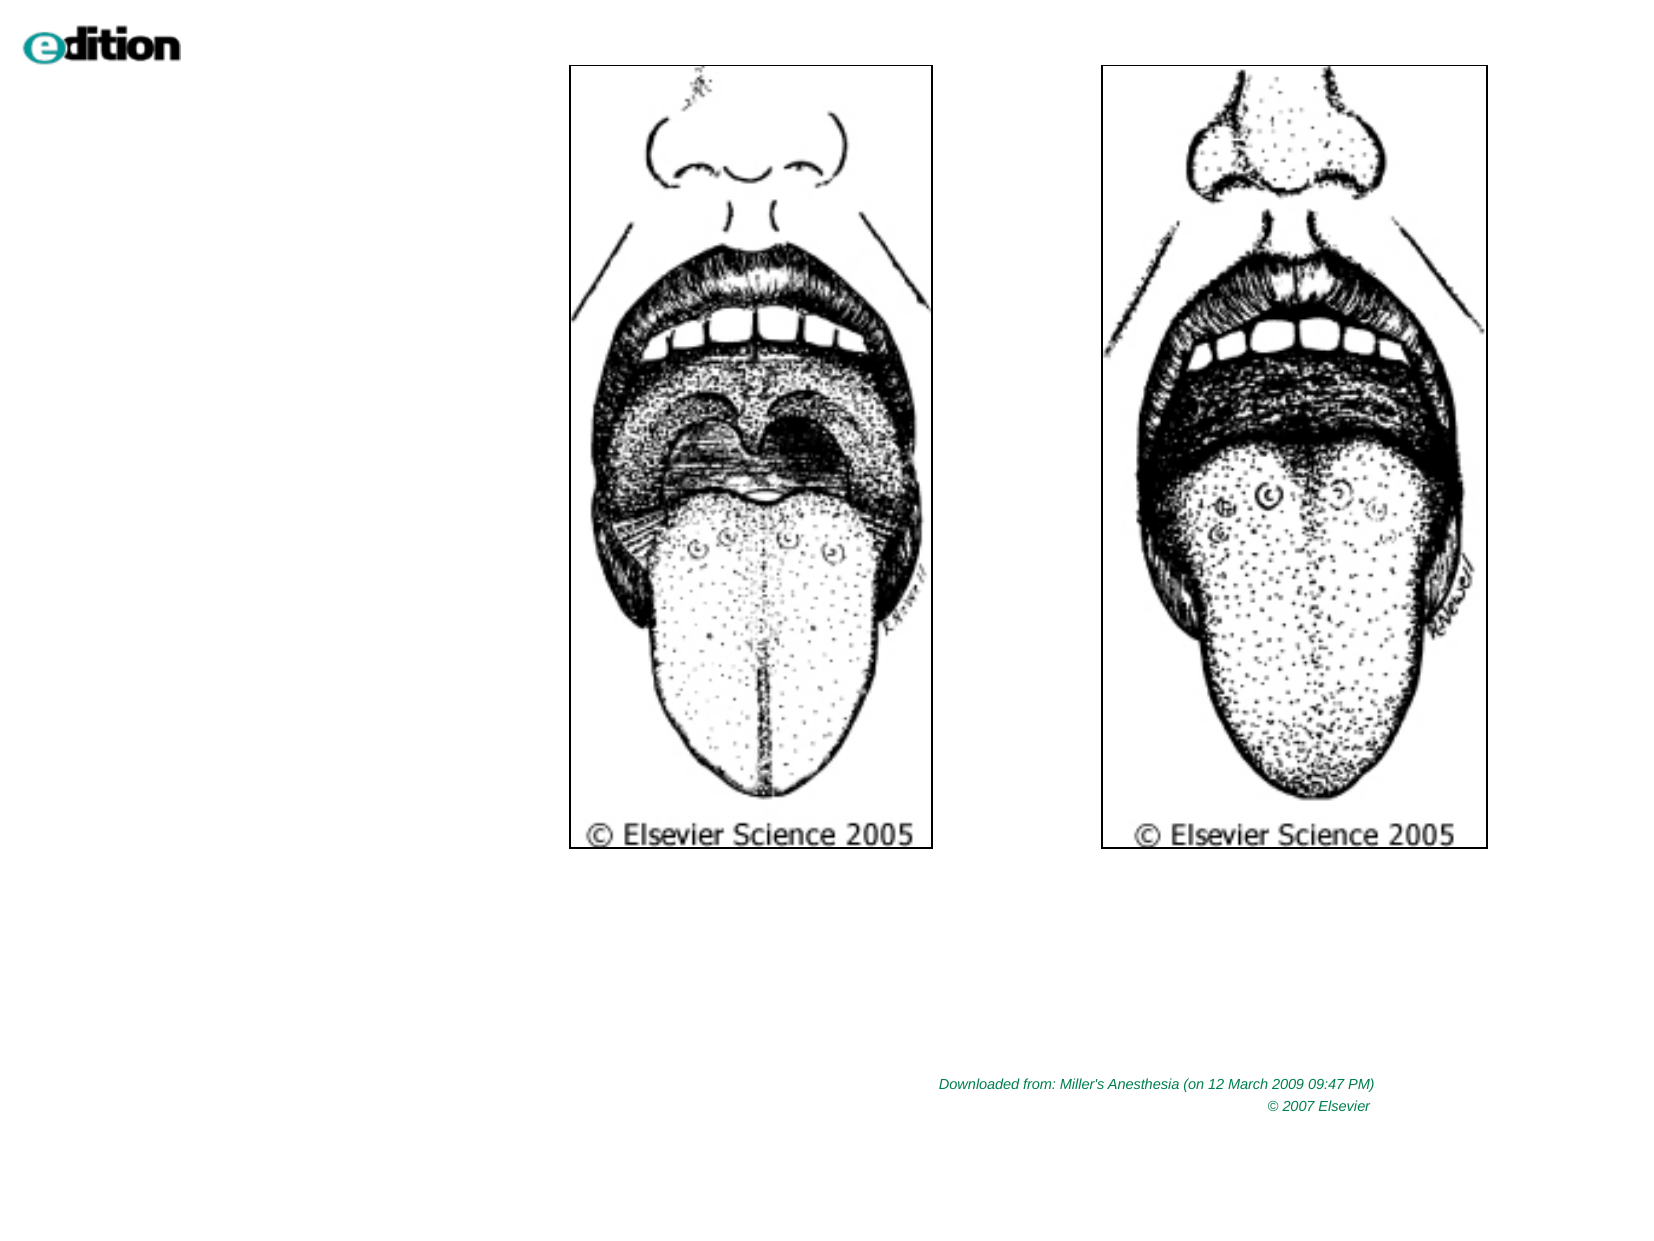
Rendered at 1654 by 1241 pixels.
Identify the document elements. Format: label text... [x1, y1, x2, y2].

text_box © 2007 Elsevier [656, 1090, 1389, 1122]
picture [1102, 66, 1487, 848]
picture [17, 18, 181, 71]
picture [570, 66, 932, 848]
text_box Downloaded from: Miller's Anesthesia (on 12 March 2009 09:47 PM) [657, 1069, 1390, 1101]
